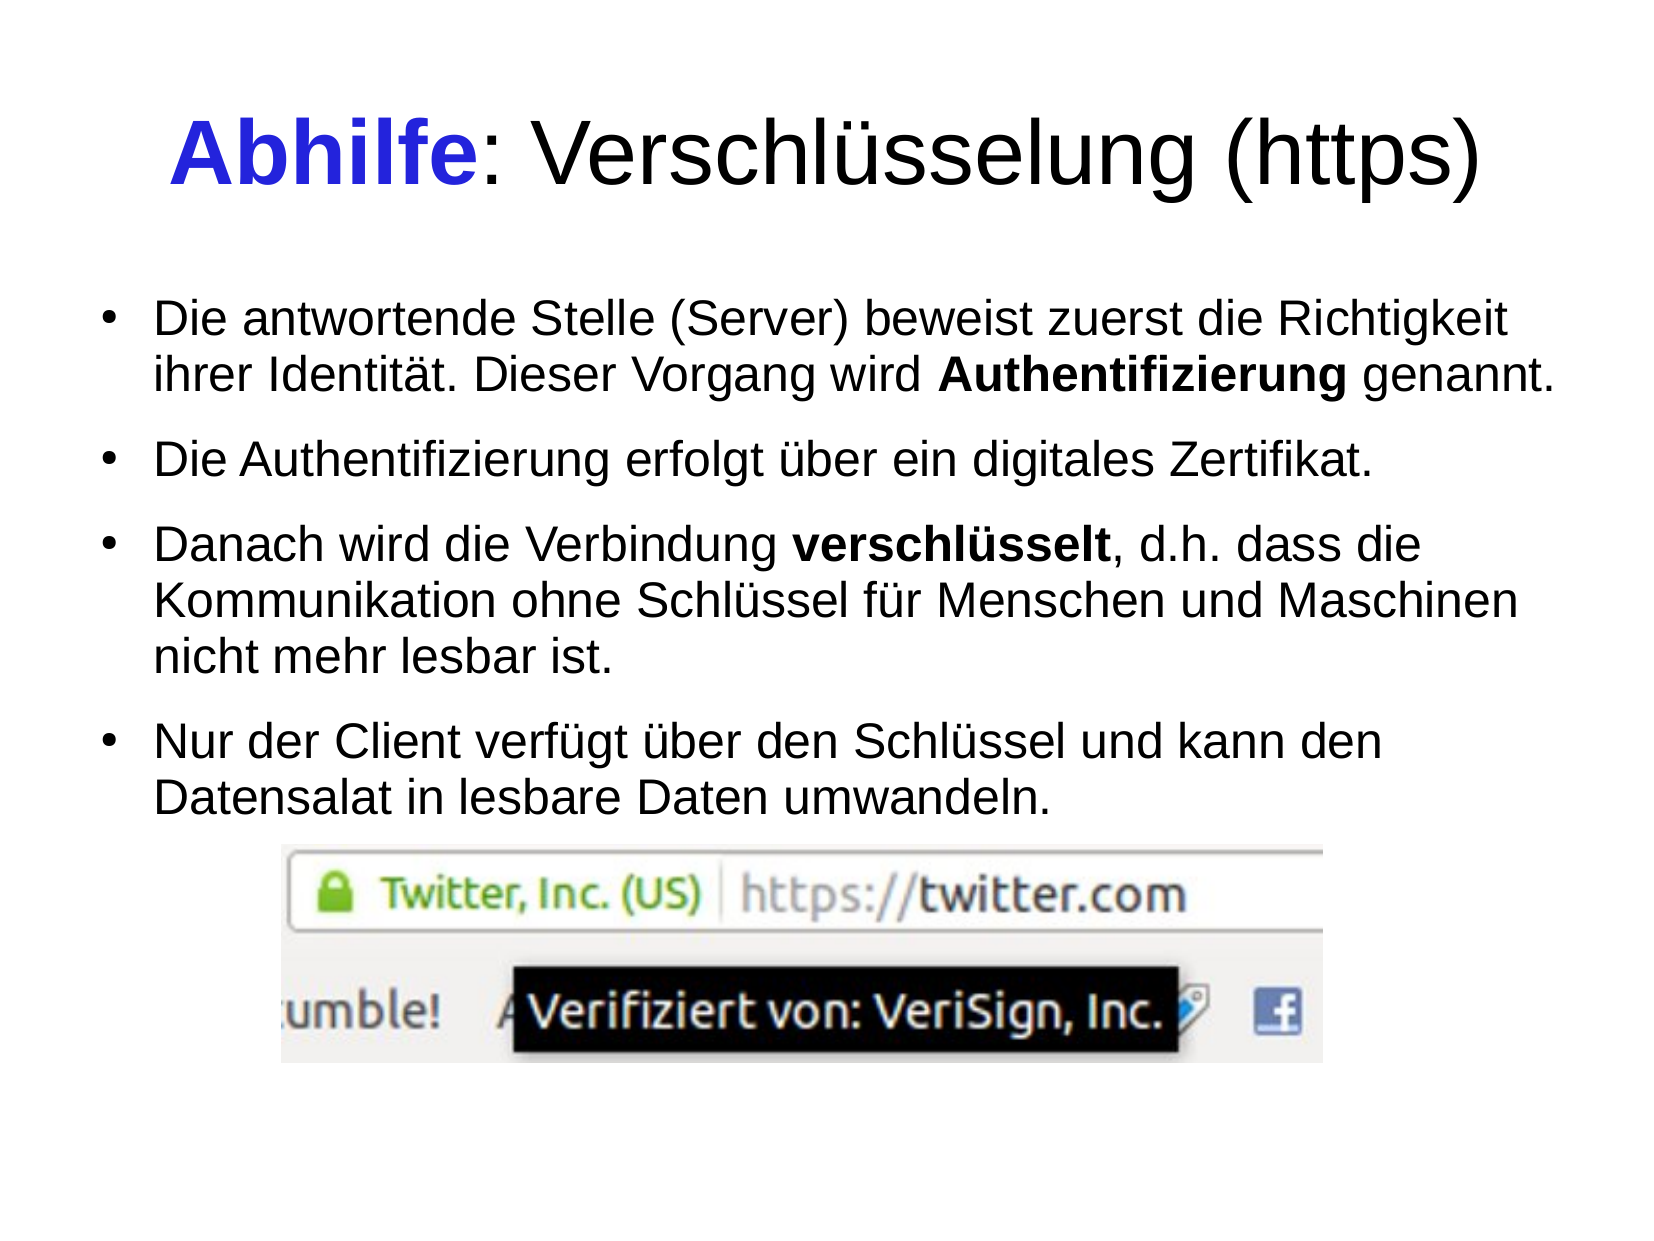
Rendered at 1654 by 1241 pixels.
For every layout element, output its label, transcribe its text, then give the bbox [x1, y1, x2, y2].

picture [281, 844, 1323, 1063]
title Abhilfe: Verschlüsselung (https) [82, 49, 1571, 257]
list Die antwortende Stelle (Server) beweist zuerst die Richtigkeit ihrer Identität. Dieser Vorgang wird Authentifizierung genannt. Die Authentifizierung erfolgt über ein digitales Zertifikat. Danach wird die Verbindung verschlüsselt, d.h. dass die Kommunikation ohne Schlüssel für Menschen und Maschinen nicht mehr lesbar ist. Nur der Client verfügt über den Schlüssel und kann den Datensalat in lesbare Daten umwandeln. [82, 290, 1571, 1010]
